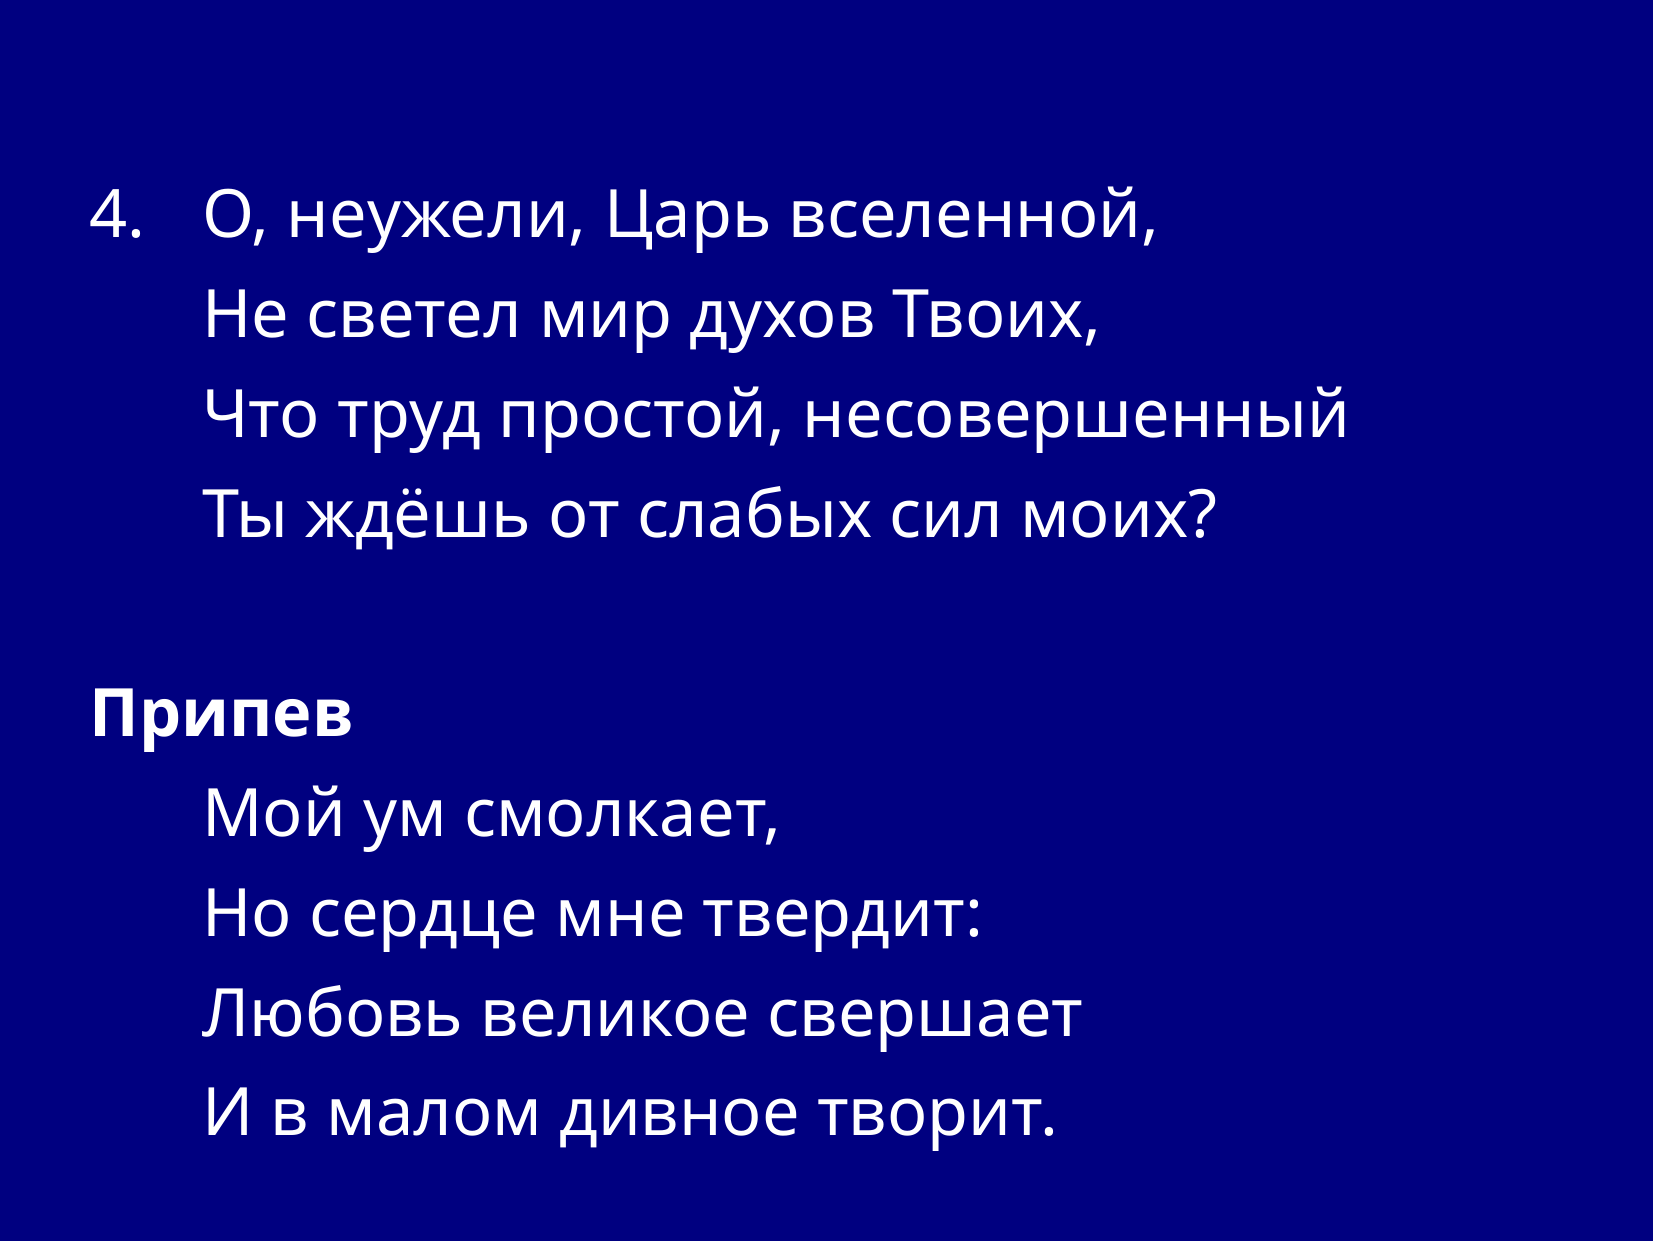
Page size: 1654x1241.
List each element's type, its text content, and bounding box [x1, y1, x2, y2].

text_box 4. О, неужели, Царь вселенной, Не светел мир духов Твоих, Что труд простой, несовершенный Ты ждёшь от слабых сил моих? Припев Мой ум смолкает, Но сердце мне твердит: Любовь великое свершает И в малом дивное творит. [75, 150, 1576, 1163]
